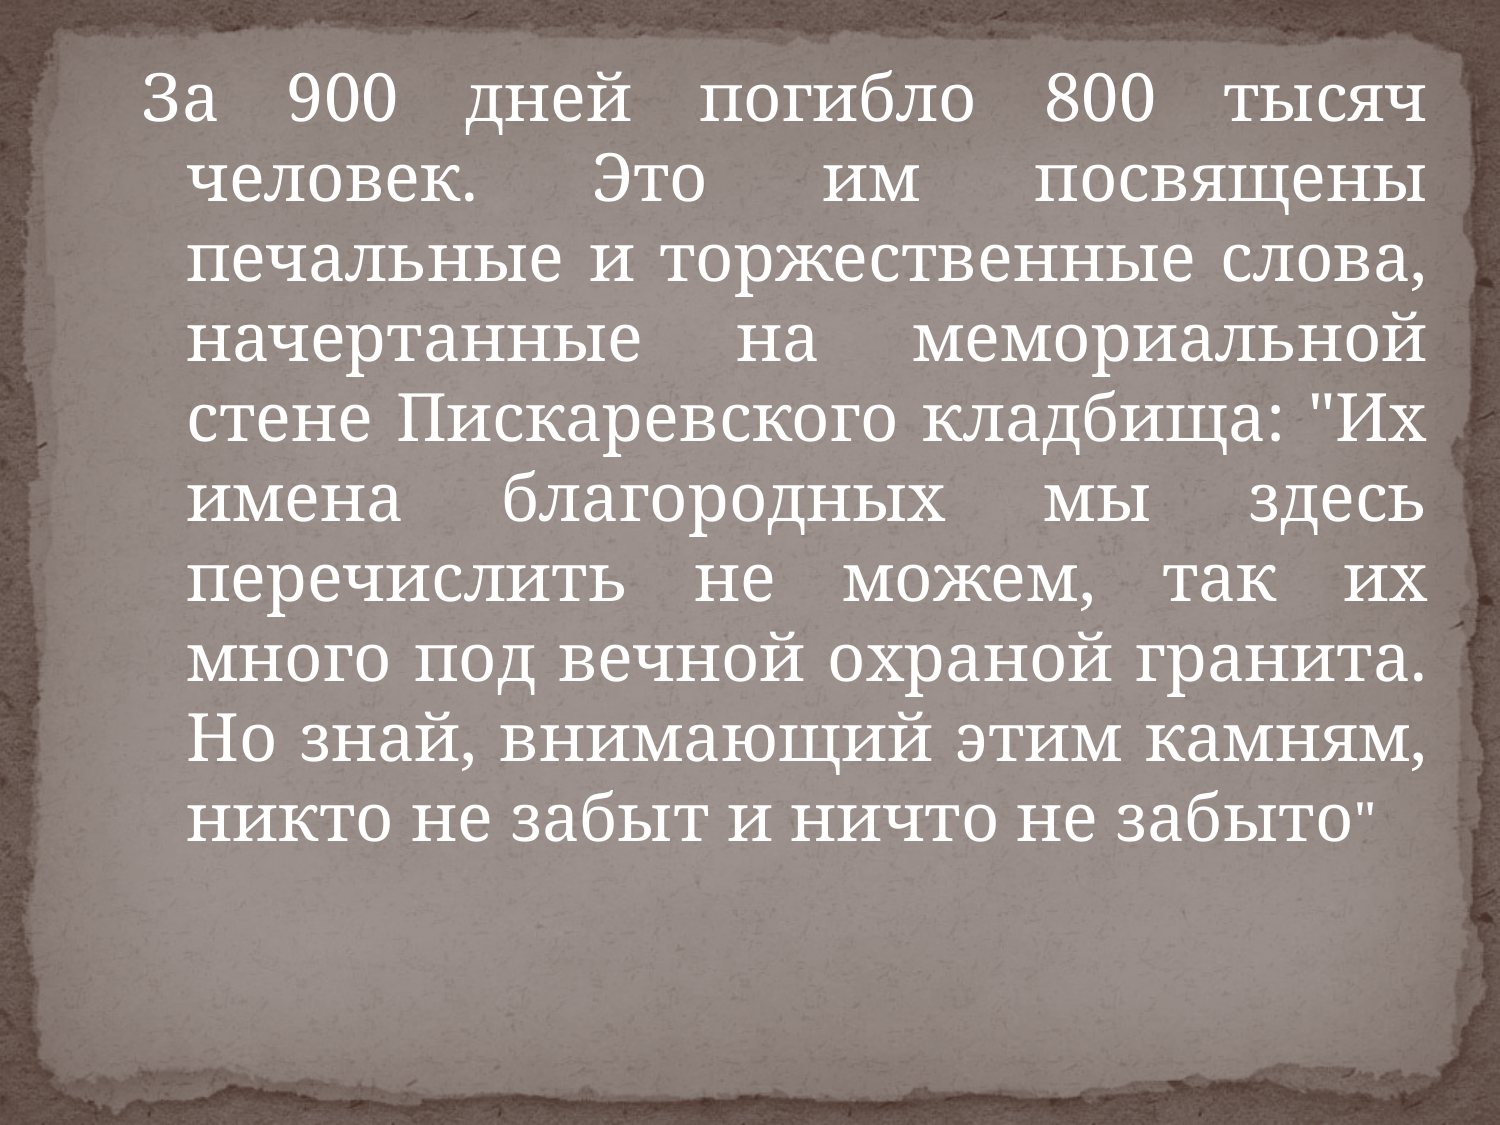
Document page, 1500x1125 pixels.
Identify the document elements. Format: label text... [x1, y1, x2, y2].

list За 900 дней погибло 800 тысяч человек. Это им посвящены печальные и торжественные слова, начертанные на мемориальной стене Пискаревского кладбища: "Их имена благородных мы здесь перечислить не можем, так их много под вечной охраной гранита. Но знай, внимающий этим камням, никто не забыт и ничто не забыто" [82, 46, 1449, 954]
